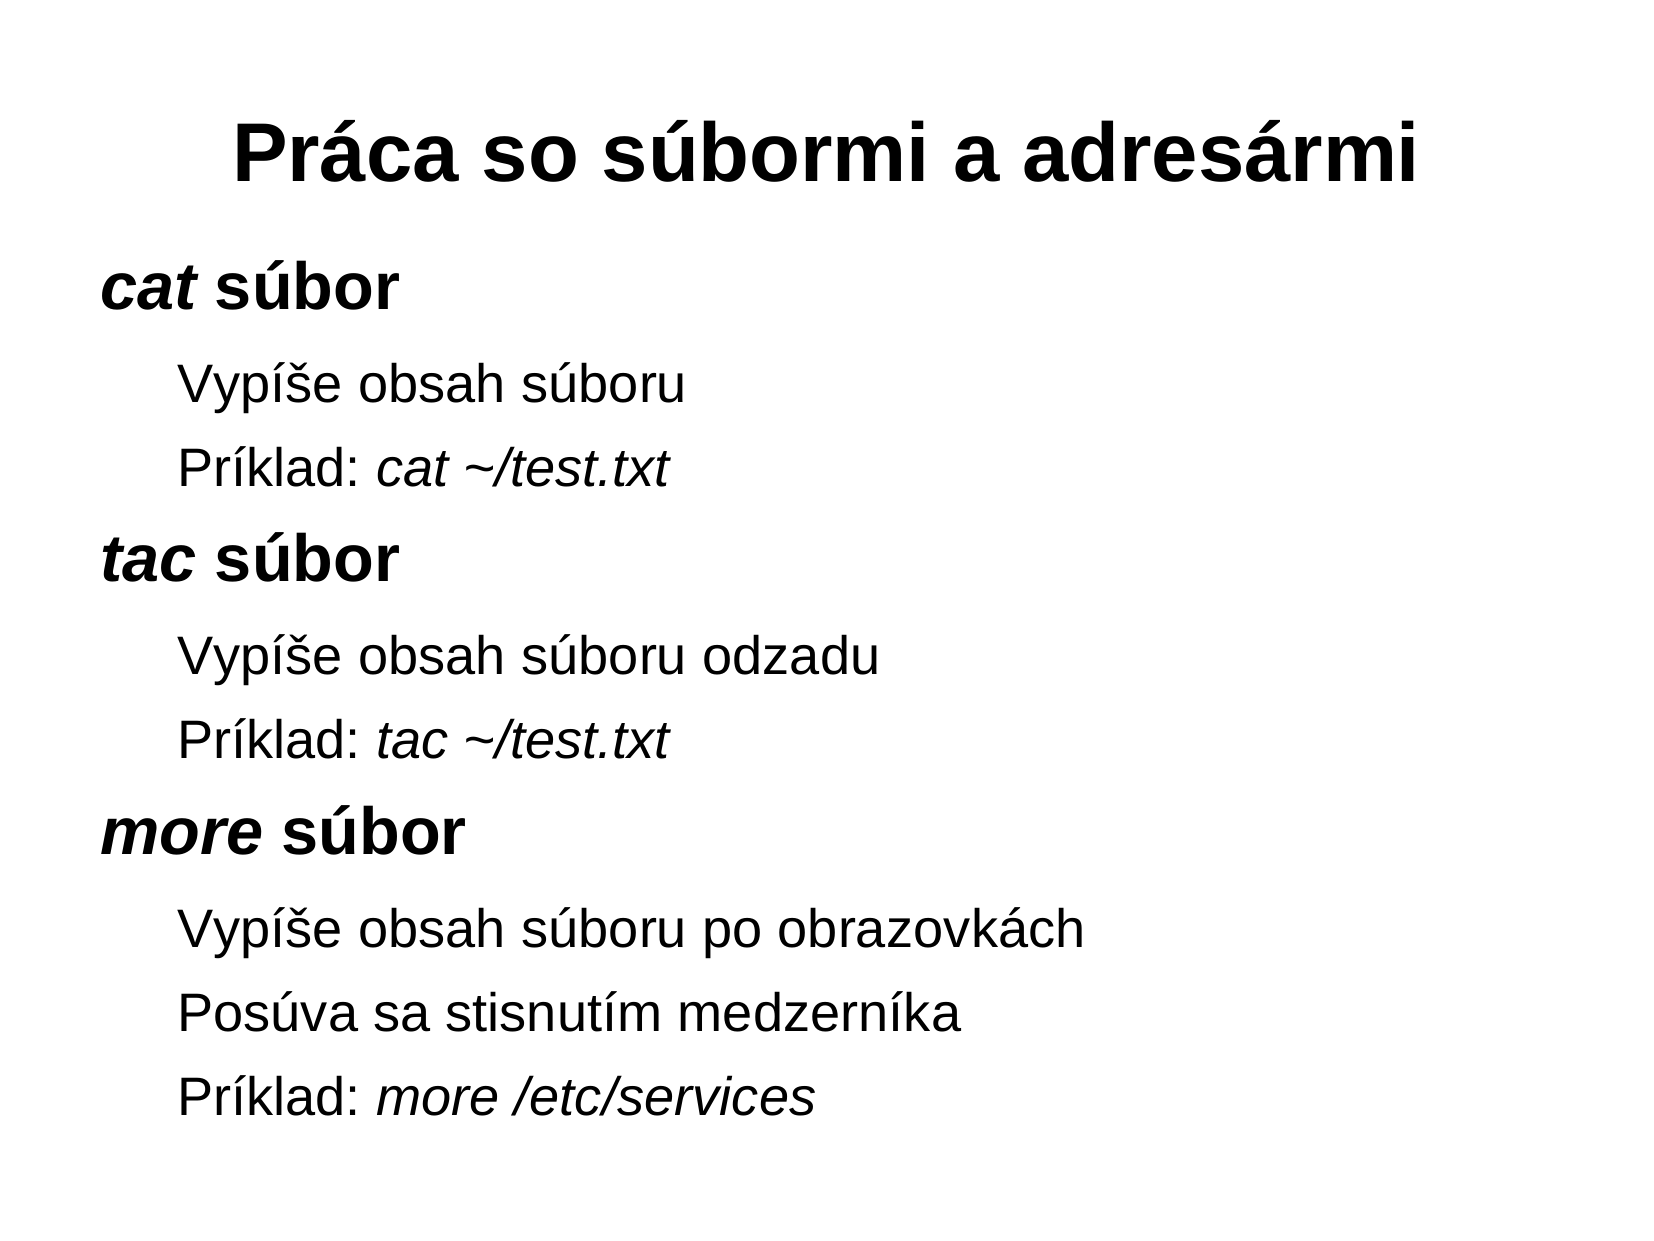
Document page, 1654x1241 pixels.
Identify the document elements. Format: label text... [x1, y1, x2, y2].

list cat súbor Vypíše obsah súboru Príklad: cat ~/test.txt tac súbor Vypíše obsah súboru odzadu Príklad: tac ~/test.txt more súbor Vypíše obsah súboru po obrazovkách Posúva sa stisnutím medzerníka Príklad: more /etc/services [82, 248, 1571, 1128]
title Práca so súbormi a adresármi [82, 49, 1571, 248]
